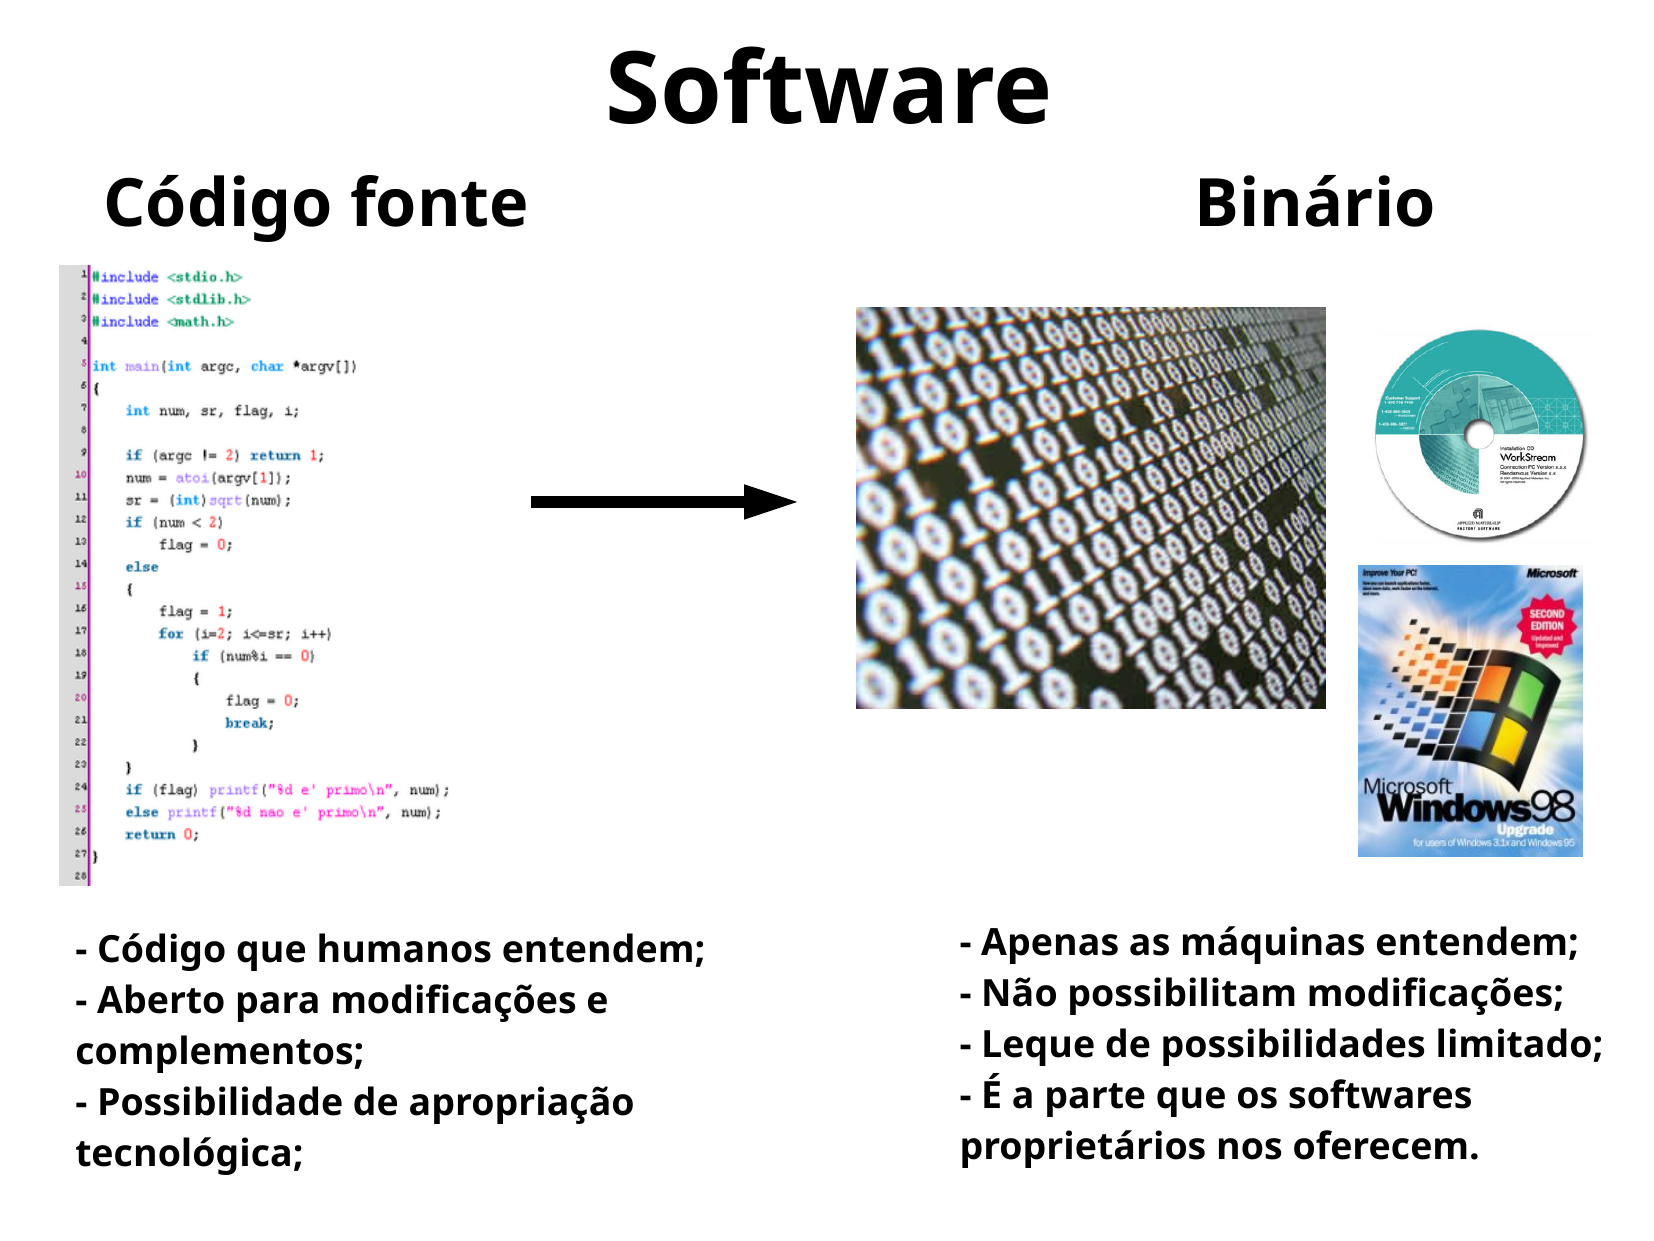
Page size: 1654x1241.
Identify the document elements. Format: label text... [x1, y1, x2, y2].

picture [1358, 324, 1595, 562]
text_box Binário [1180, 147, 1479, 241]
text_box - Código que humanos entendem; - Aberto para modificações e complementos; - Possibilidade de apropriação tecnológica; [60, 915, 804, 1237]
text_box Código fonte [88, 147, 601, 241]
text_box - Apenas as máquinas entendem; - Não possibilitam modificações; - Leque de possibilidades limitado; - É a parte que os softwares proprietários nos oferecem. [944, 908, 1625, 1241]
text_box Software [590, 9, 1130, 141]
picture [856, 307, 1326, 709]
picture [59, 265, 473, 886]
picture [1358, 565, 1583, 857]
